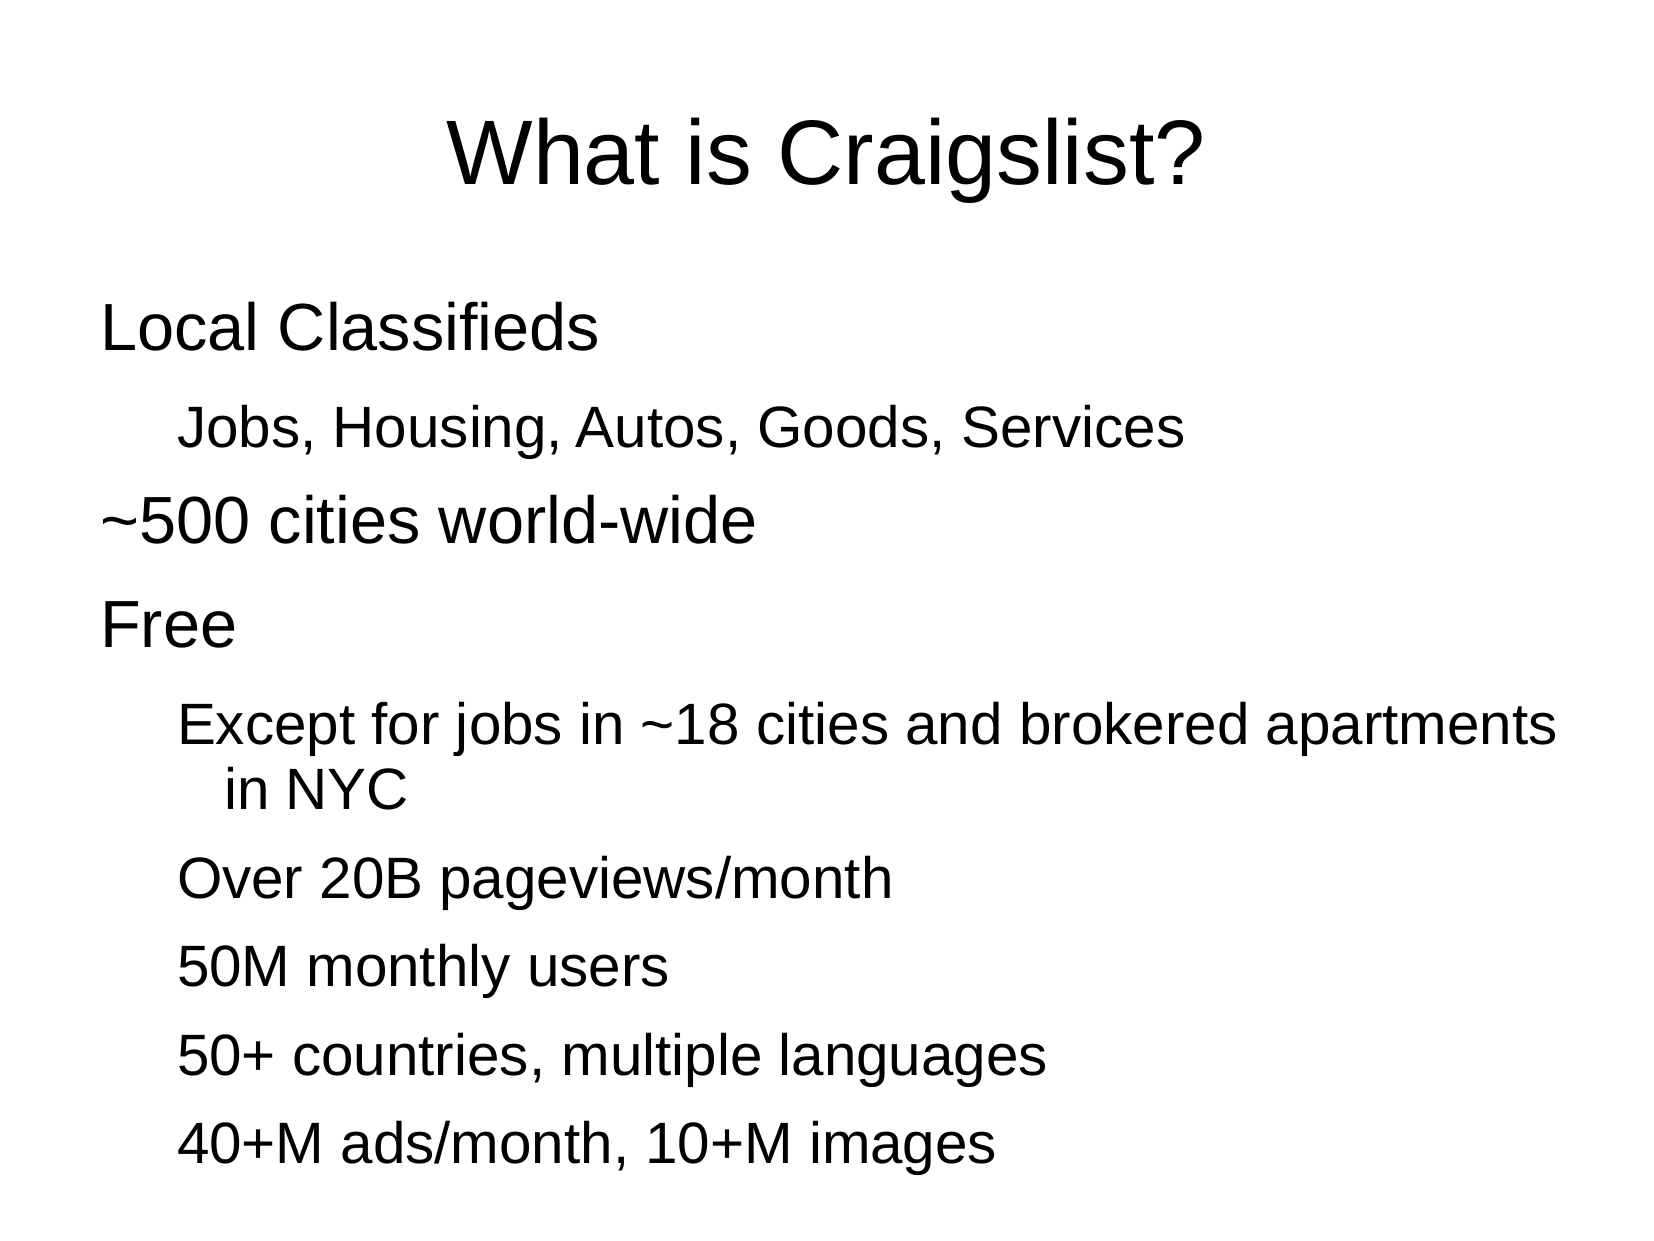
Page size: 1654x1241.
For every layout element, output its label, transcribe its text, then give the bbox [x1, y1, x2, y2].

list Local Classifieds Jobs, Housing, Autos, Goods, Services ~500 cities world-wide Free Except for jobs in ~18 cities and brokered apartments in NYC Over 20B pageviews/month 50M monthly users 50+ countries, multiple languages 40+M ads/month, 10+M images [82, 290, 1571, 1175]
title What is Craigslist? [82, 56, 1571, 250]
